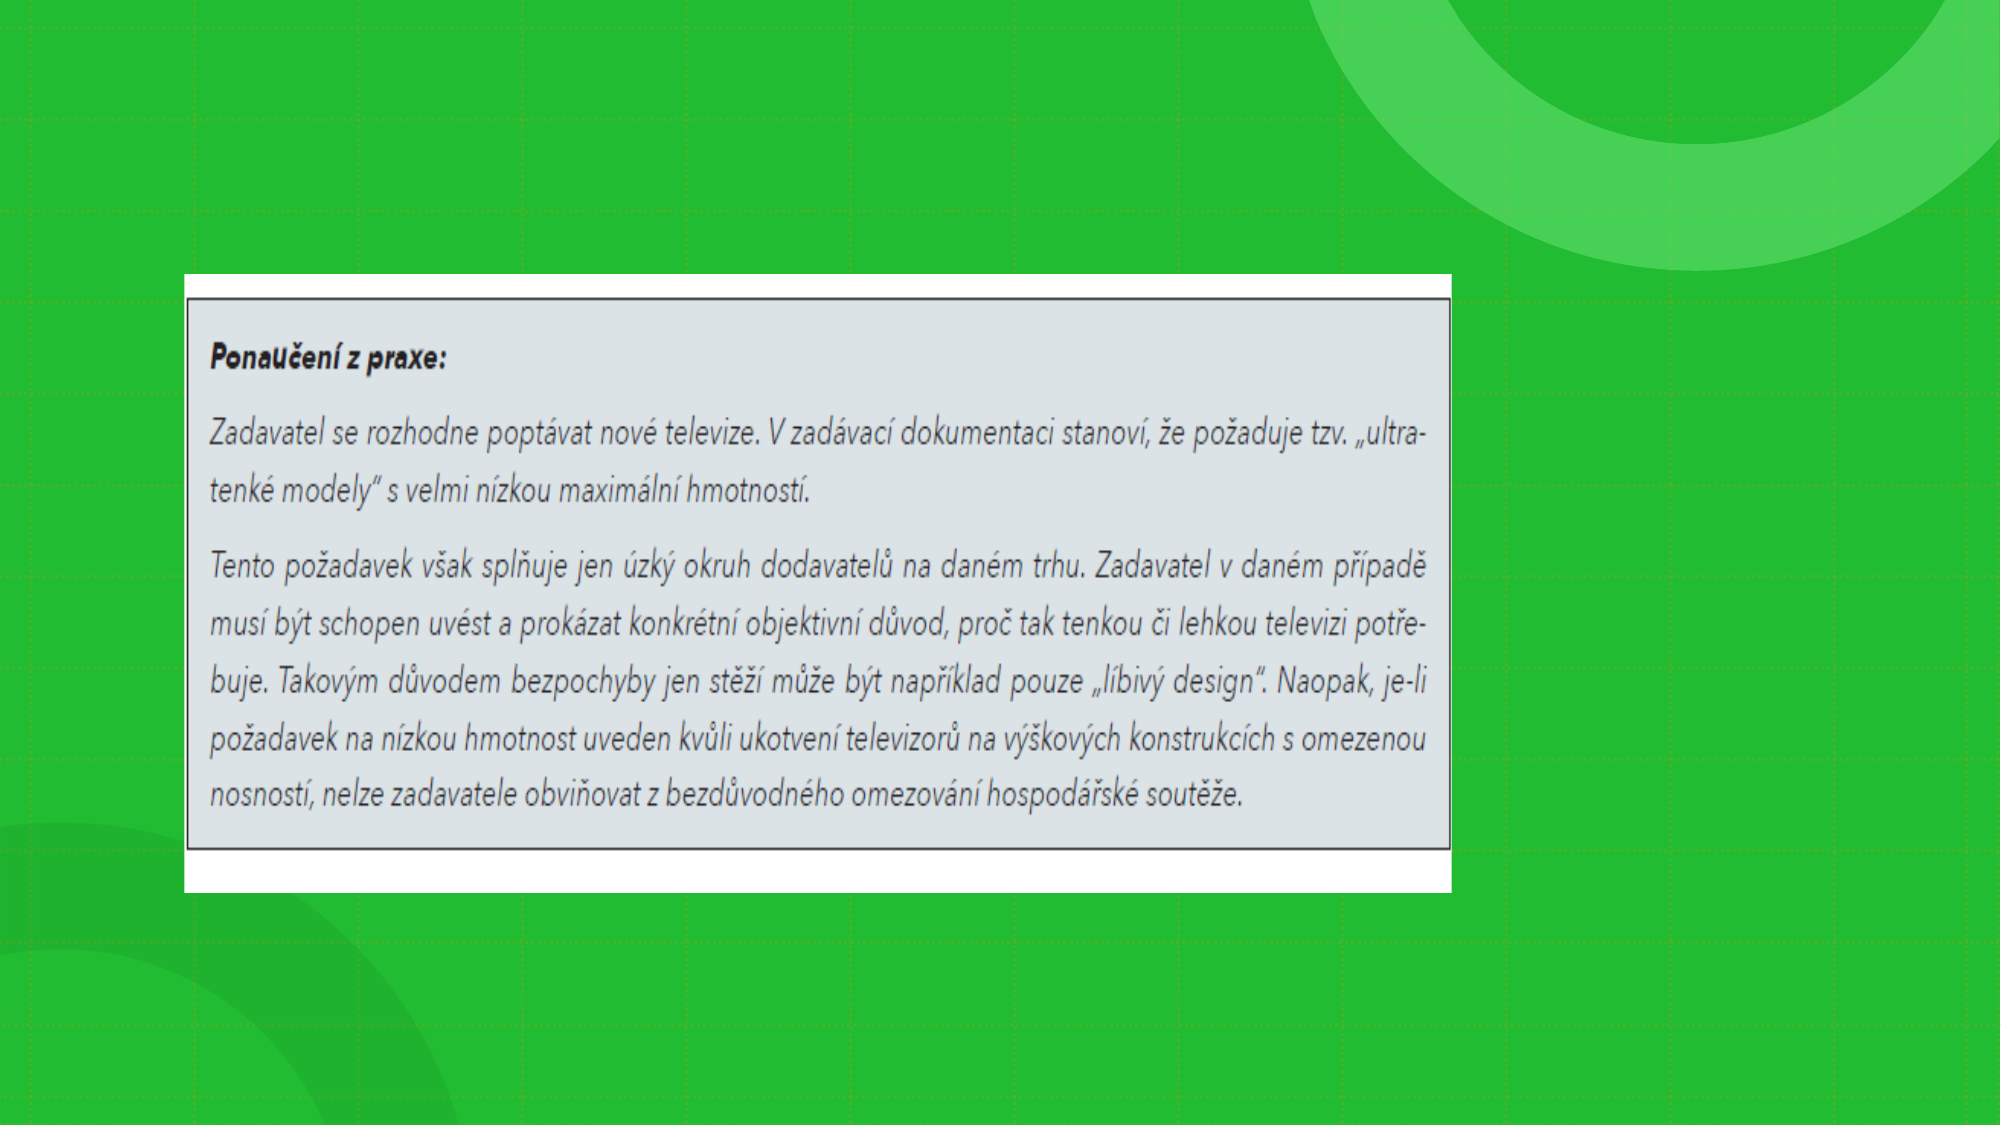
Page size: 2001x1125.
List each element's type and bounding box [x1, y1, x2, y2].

picture [184, 274, 1452, 893]
